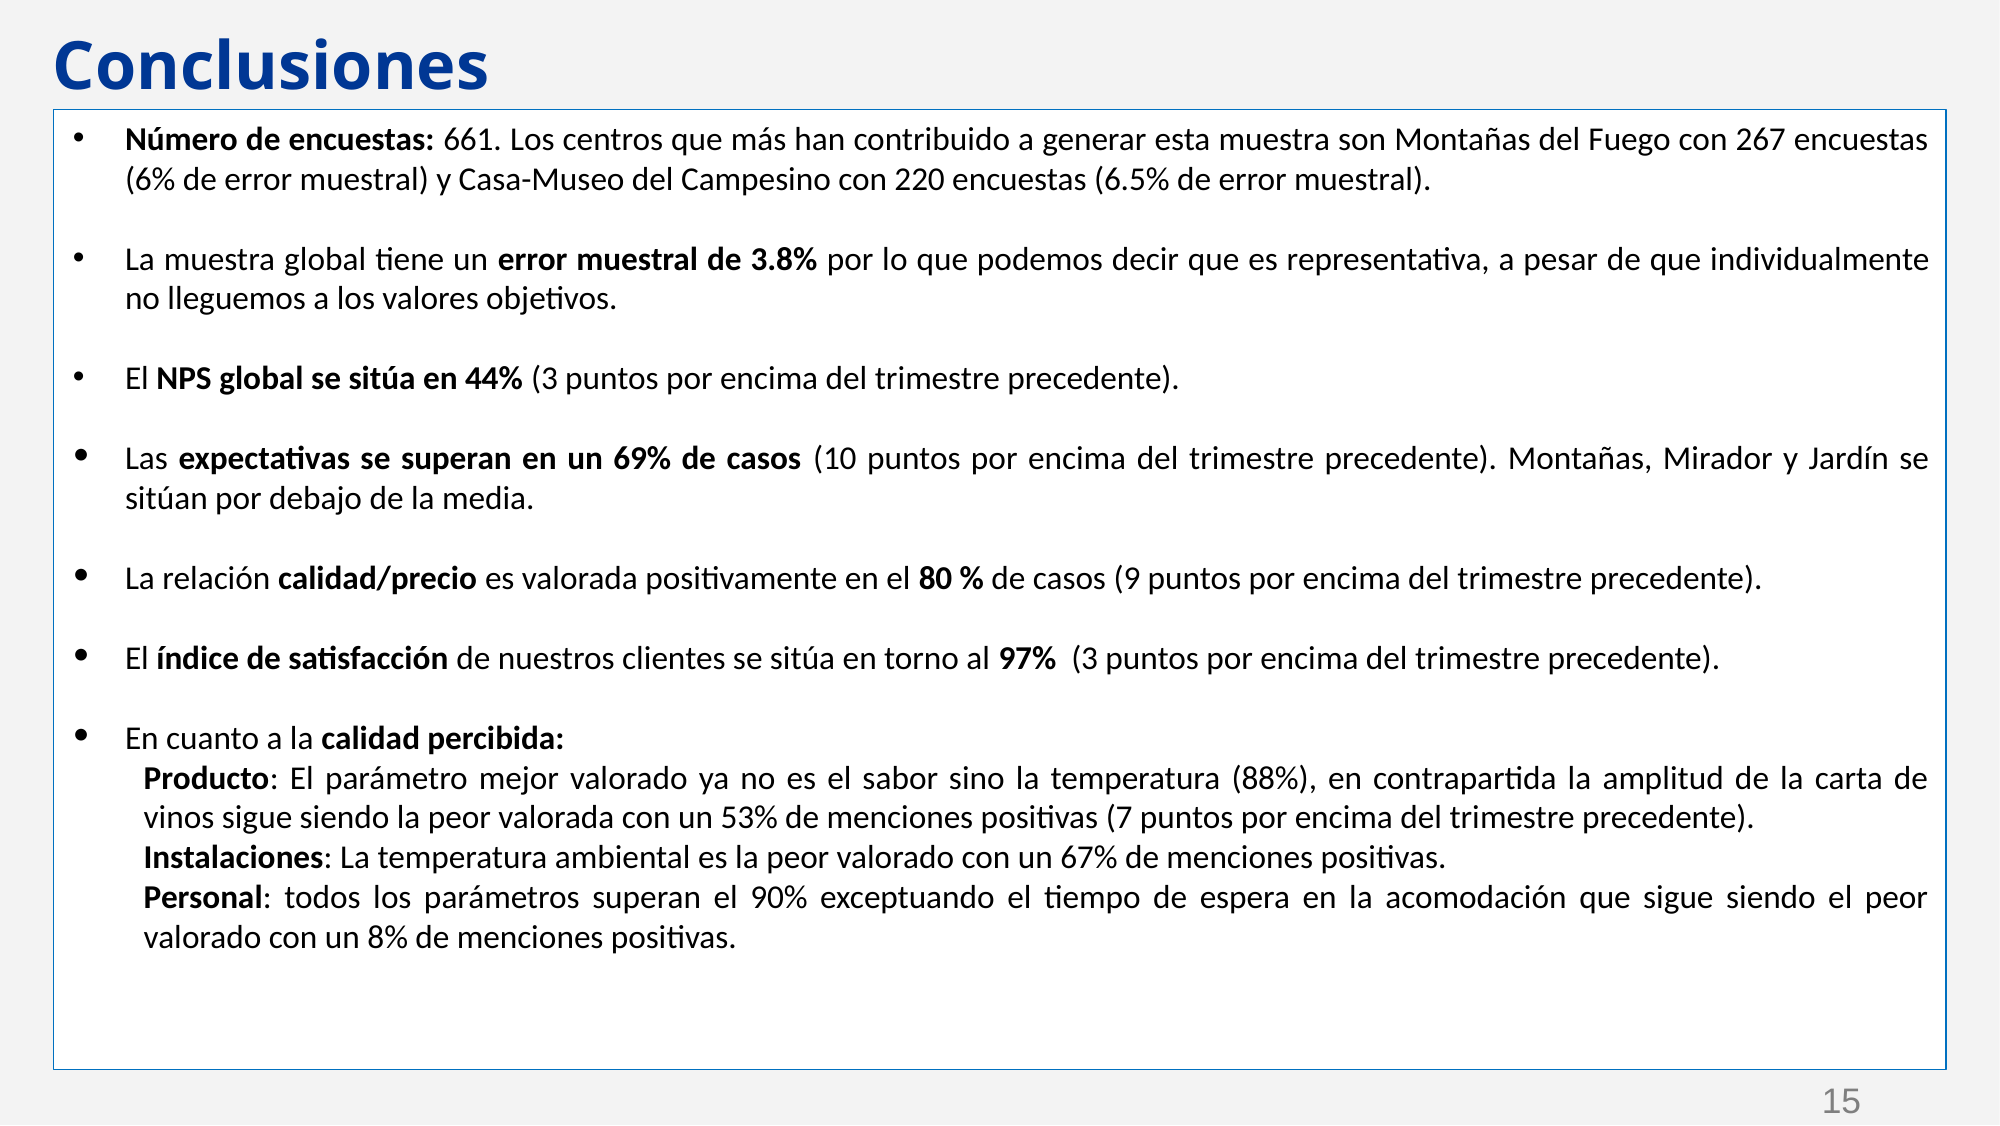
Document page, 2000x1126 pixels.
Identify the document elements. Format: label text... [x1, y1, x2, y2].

text_box Número de encuestas: 661. Los centros que más han contribuido a generar esta muestra son Montañas del Fuego con 267 encuestas (6% de error muestral) y Casa-Museo del Campesino con 220 encuestas (6.5% de error muestral). La muestra global tiene un error muestral de 3.8% por lo que podemos decir que es representativa, a pesar de que individualmente no lleguemos a los valores objetivos. El NPS global se sitúa en 44% (3 puntos por encima del trimestre precedente). Las expectativas se superan en un 69% de casos (10 puntos por encima del trimestre precedente). Montañas, Mirador y Jardín se sitúan por debajo de la media. La relación calidad/precio es valorada positivamente en el 80 % de casos (9 puntos por encima del trimestre precedente). El índice de satisfacción de nuestros clientes se sitúa en torno al 97% (3 puntos por encima del trimestre precedente). En cuanto a la calidad percibida: Producto: El parámetro mejor valorado ya no es el sabor sino la temperatura (88%), en contrapartida la amplitud de la carta de vinos sigue siendo la peor valorada con un 53% de menciones positivas (7 puntos por encima del trimestre precedente). Instalaciones: La temperatura ambiental es la peor valorado con un 67% de menciones positivas. Personal: todos los parámetros superan el 90% exceptuando el tiempo de espera en la acomodación que sigue siendo el peor valorado con un 8% de menciones positivas. [53, 109, 1946, 1070]
slide_number 1 [1412, 1069, 1880, 1126]
text_box Conclusiones [52, 0, 1945, 126]
